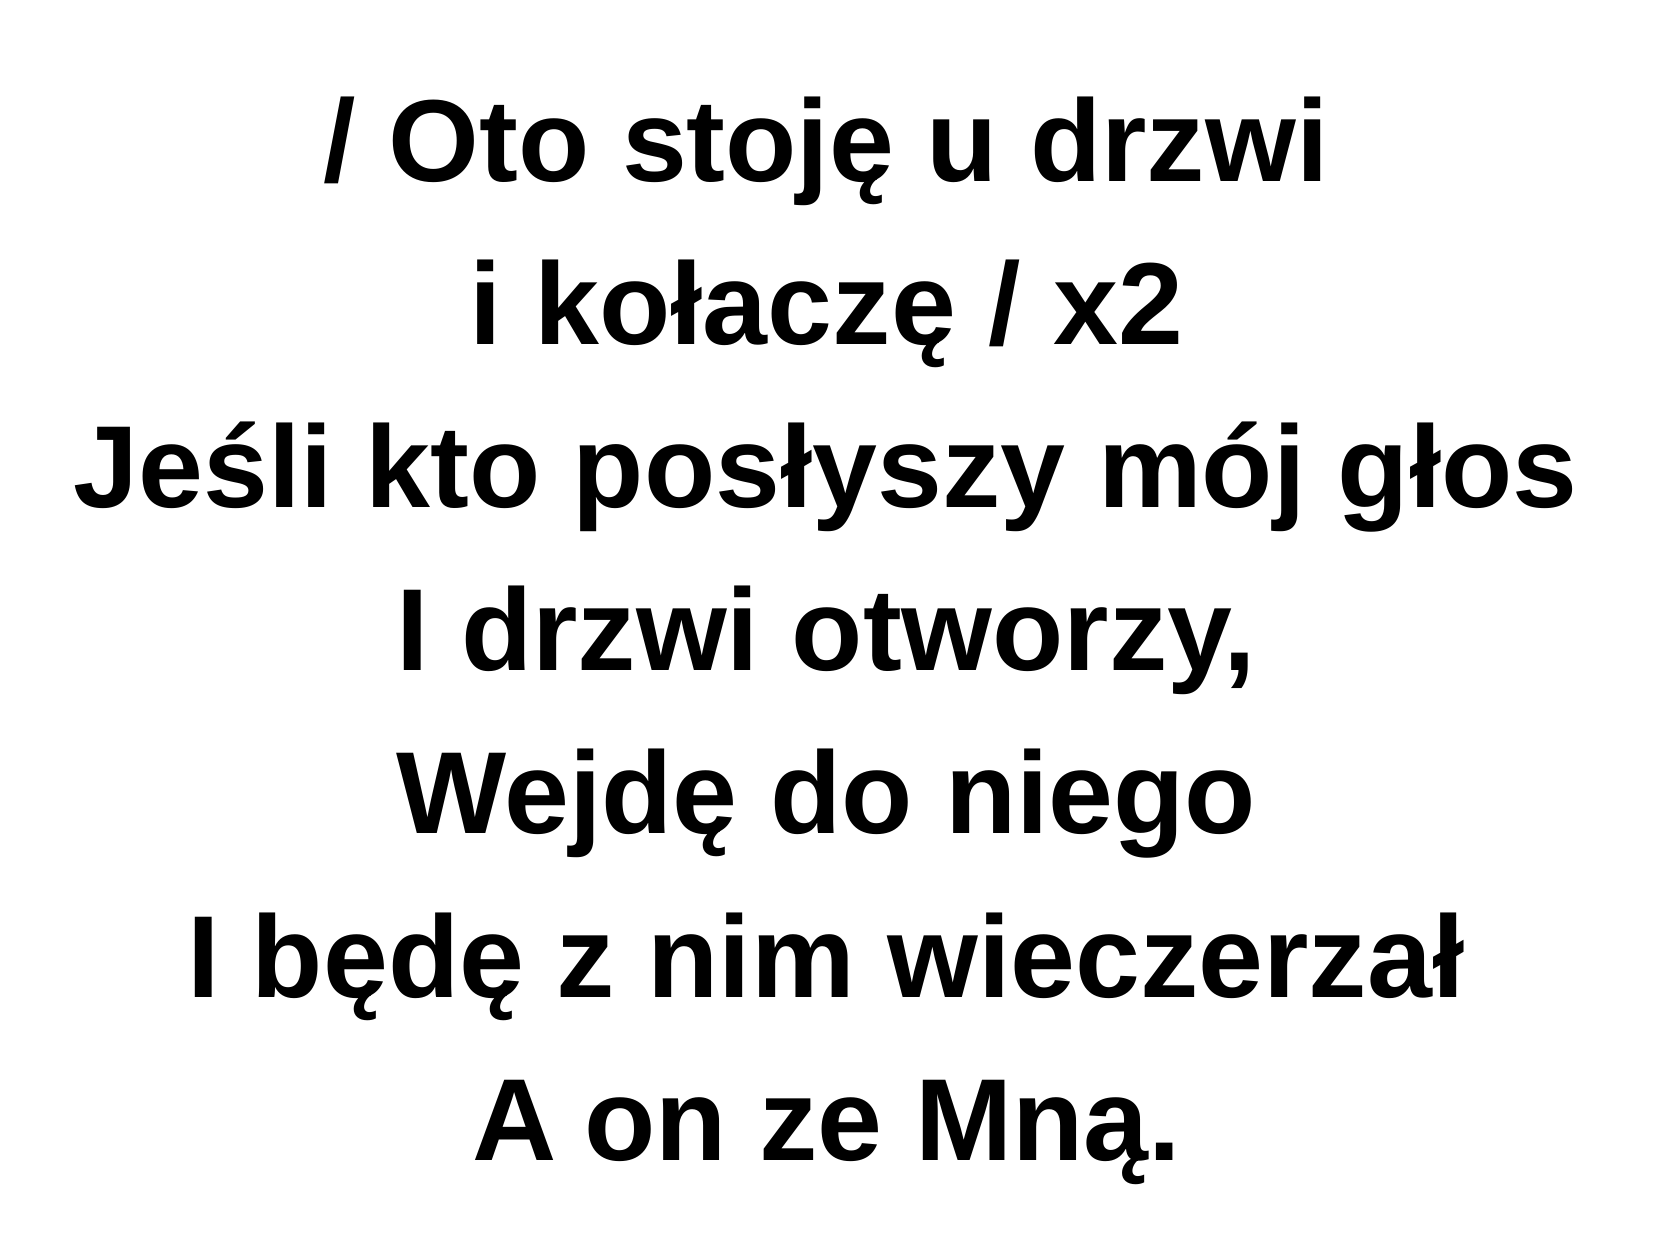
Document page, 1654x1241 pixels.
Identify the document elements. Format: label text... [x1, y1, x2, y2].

subtitle / Oto stoję u drzwi i kołaczę / x2 Jeśli kto posłyszy mój głos I drzwi otworzy, Wejdę do niego I będę z nim wieczerzał A on ze Mną. [0, 0, 1654, 1229]
